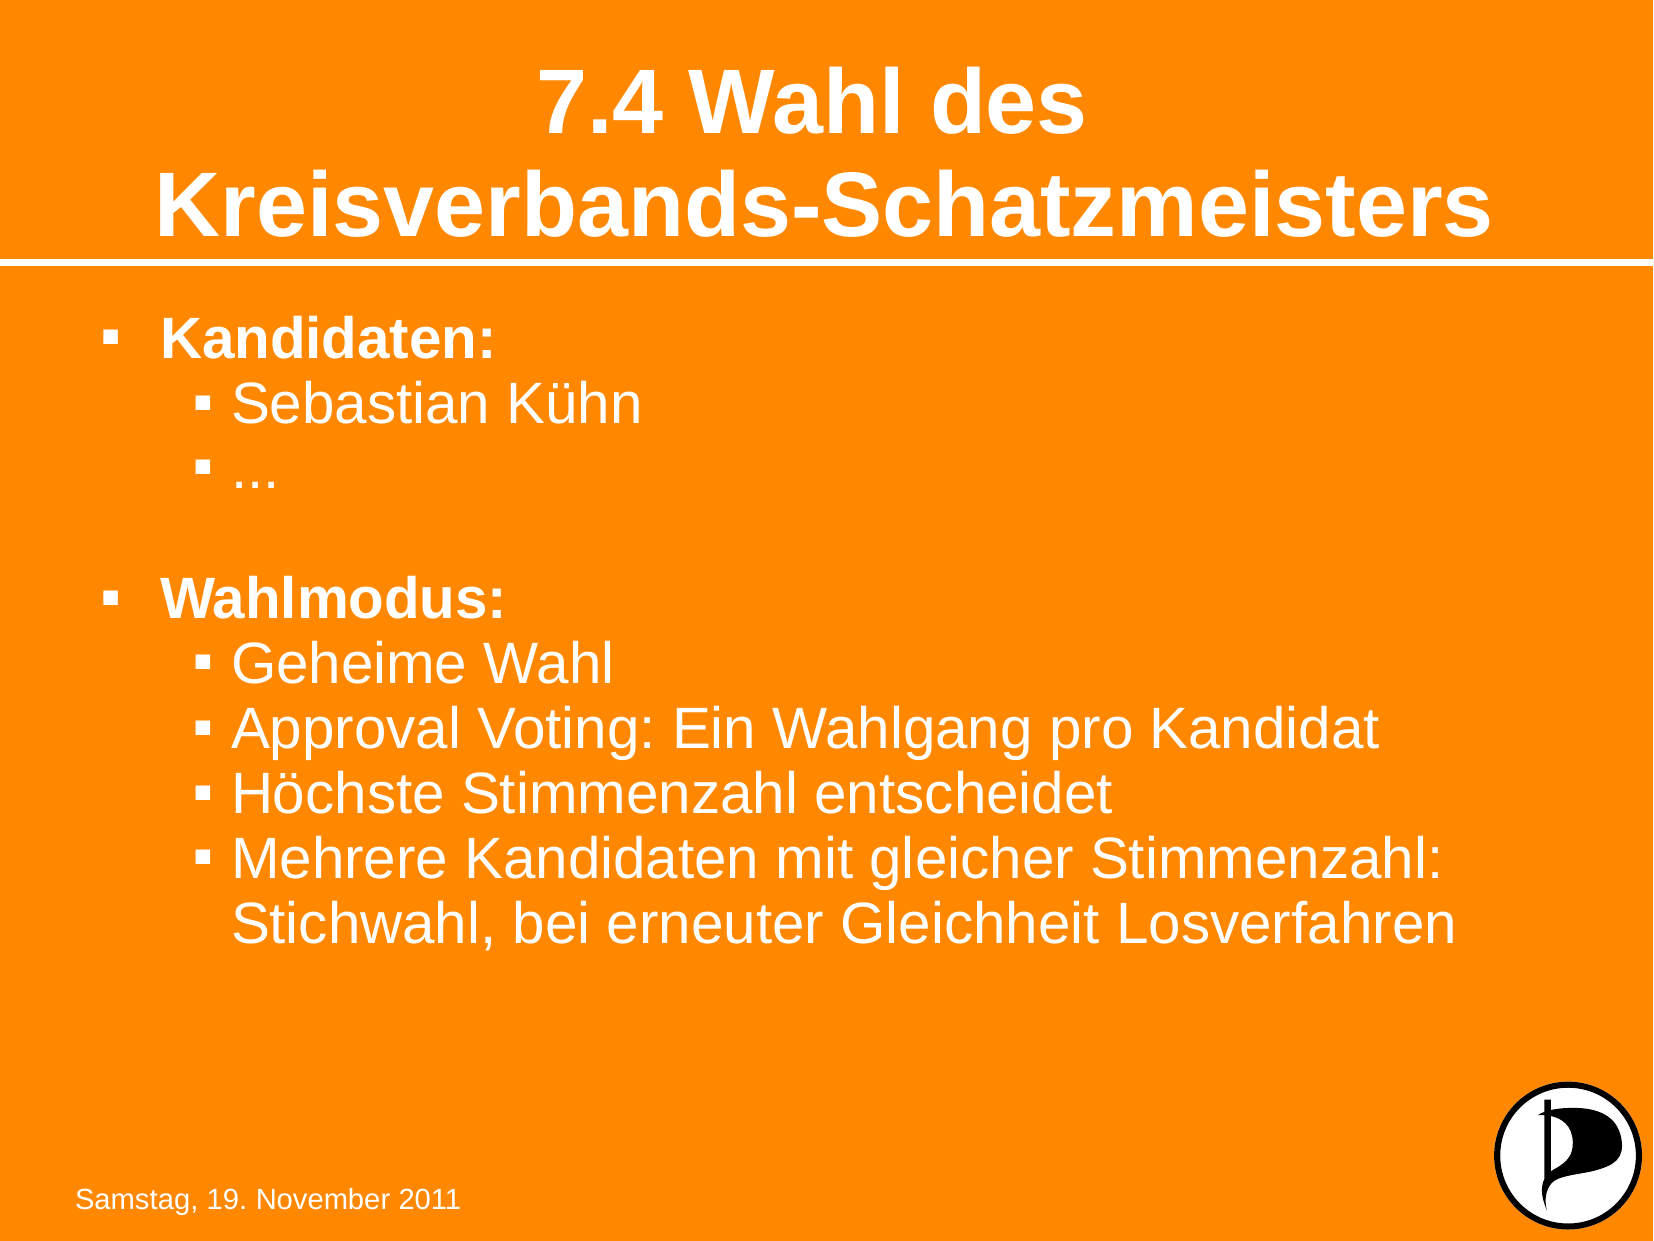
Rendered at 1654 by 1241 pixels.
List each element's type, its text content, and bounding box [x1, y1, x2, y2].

subtitle Kandidaten: Sebastian Kühn ... Wahlmodus: Geheime Wahl Approval Voting: Ein Wahlgang pro Kandidat Höchste Stimmenzahl entscheidet Mehrere Kandidaten mit gleicher Stimmenzahl: Stichwahl, bei erneuter Gleichheit Losverfahren [75, 306, 1563, 976]
title 7.4 Wahl des Kreisverbands-Schatzmeisters [37, 49, 1613, 257]
